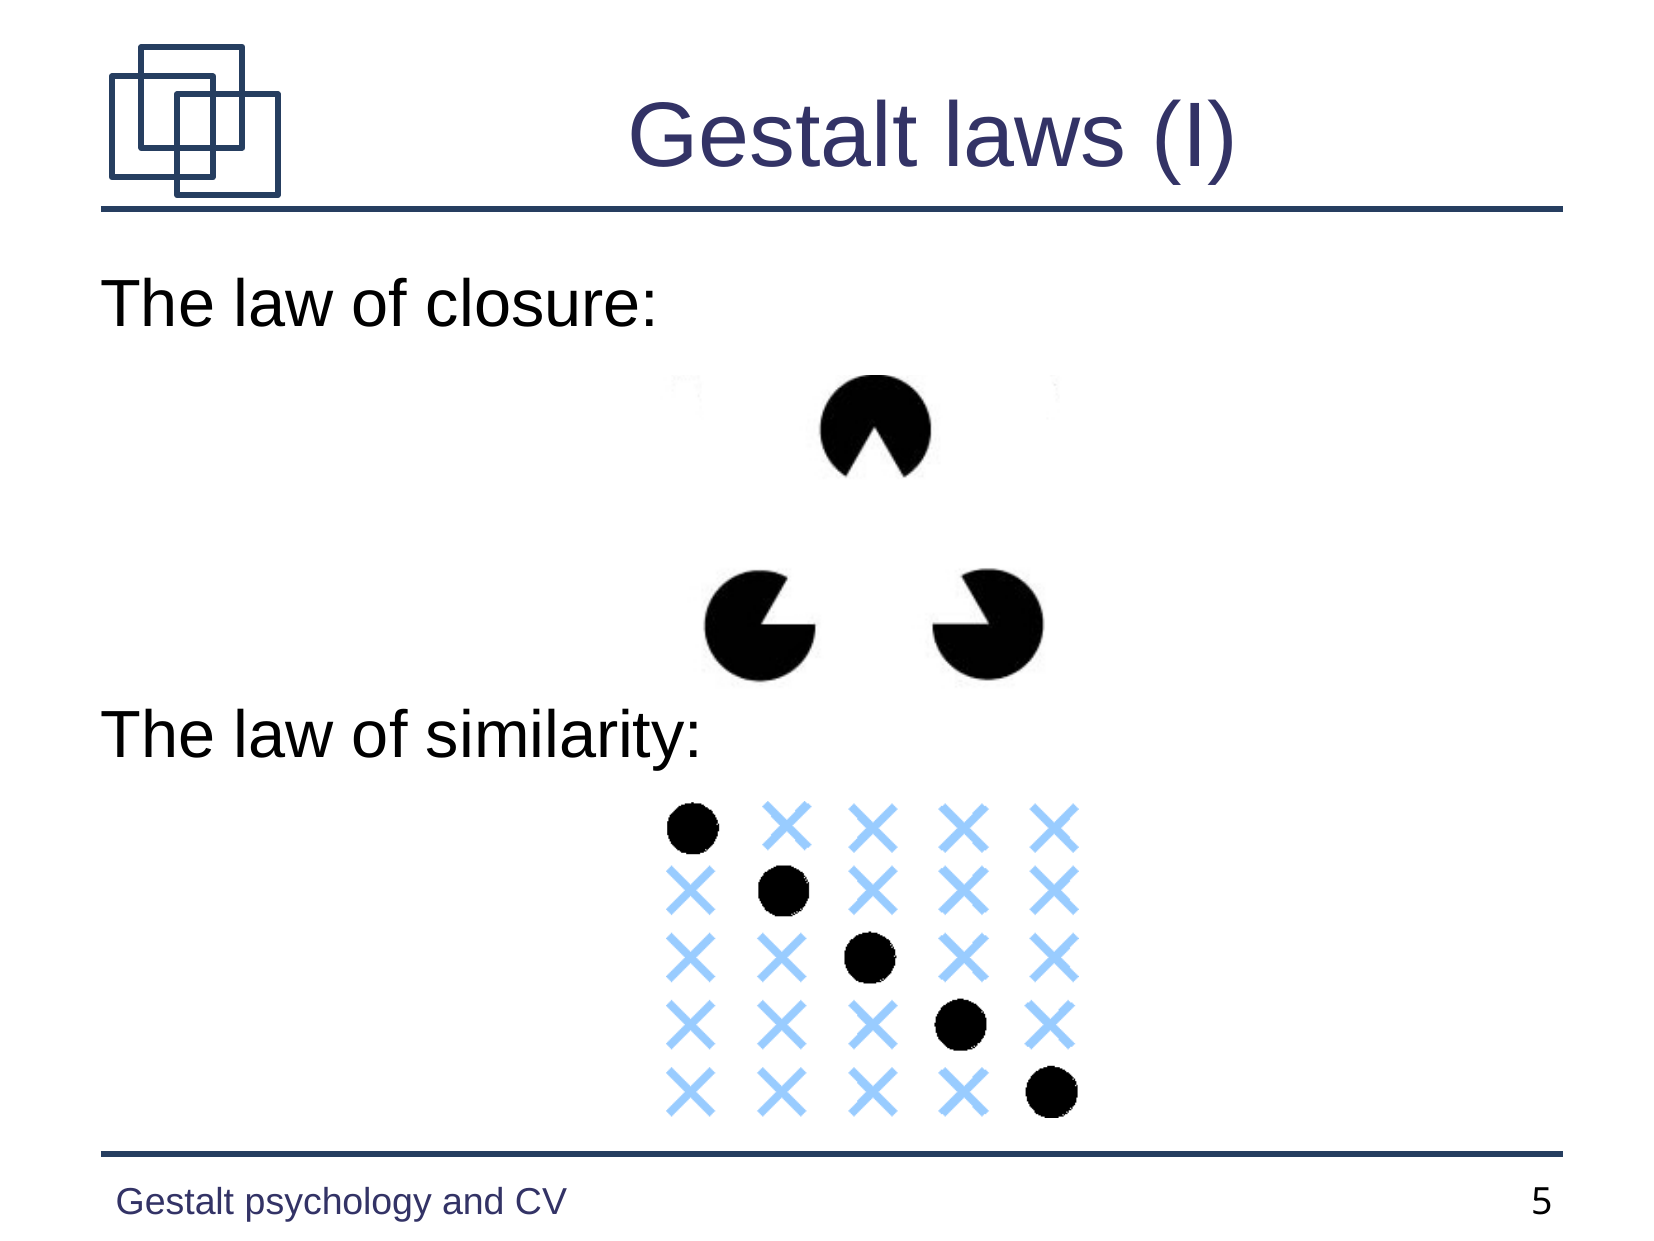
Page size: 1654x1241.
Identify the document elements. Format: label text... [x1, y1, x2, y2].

list The law of similarity: [82, 696, 1571, 786]
picture [659, 375, 1073, 696]
list The law of closure: [82, 265, 1571, 355]
title Gestalt laws (I) [295, 39, 1571, 232]
picture [666, 801, 1079, 1118]
